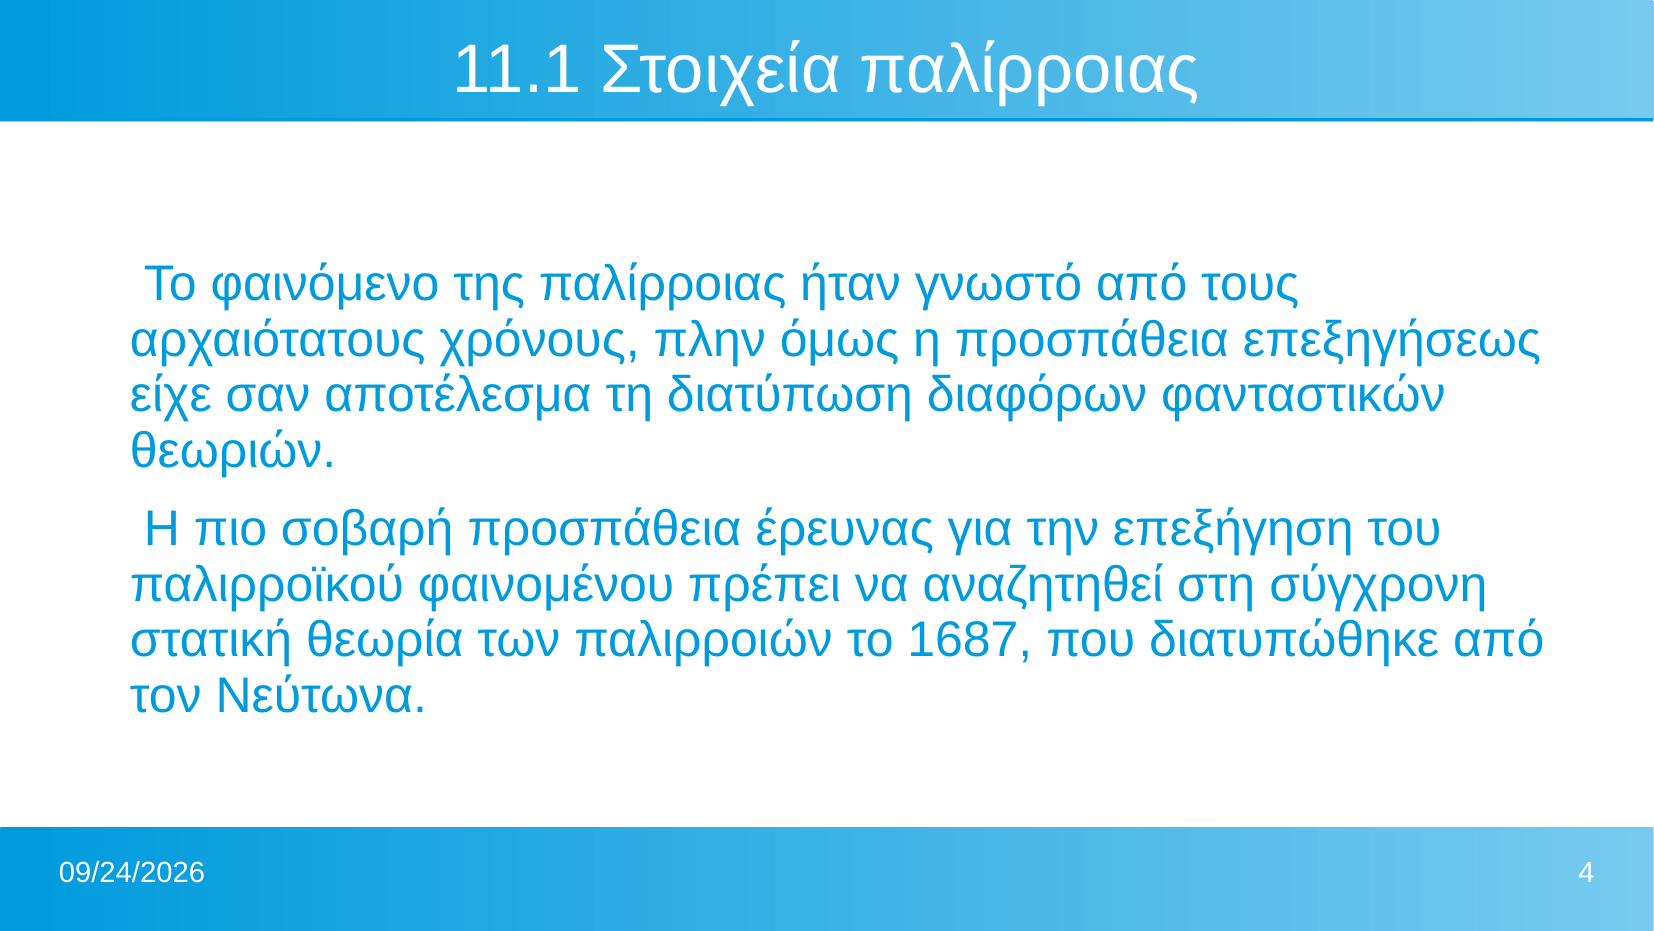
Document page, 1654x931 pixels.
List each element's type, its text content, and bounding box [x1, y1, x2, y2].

list Το φαινόμενο της παλίρροιας ήταν γνωστό από τους αρχαιότατους χρόνους, πλην όμως η προσπάθεια επεξηγήσεως είχε σαν αποτέλεσμα τη διατύπωση διαφόρων φανταστικών θεωριών. Η πιο σοβαρή προσπάθεια έρευνας για την επεξήγηση του παλιρροϊκού φαινομένου πρέπει να αναζητηθεί στη σύγχρονη στατική θεωρία των παλιρροιών το 1687, που διατυπώθηκε από τον Νεύτωνα. [59, 177, 1595, 768]
title 11.1 Στοιχεία παλίρροιας [59, 29, 1595, 108]
